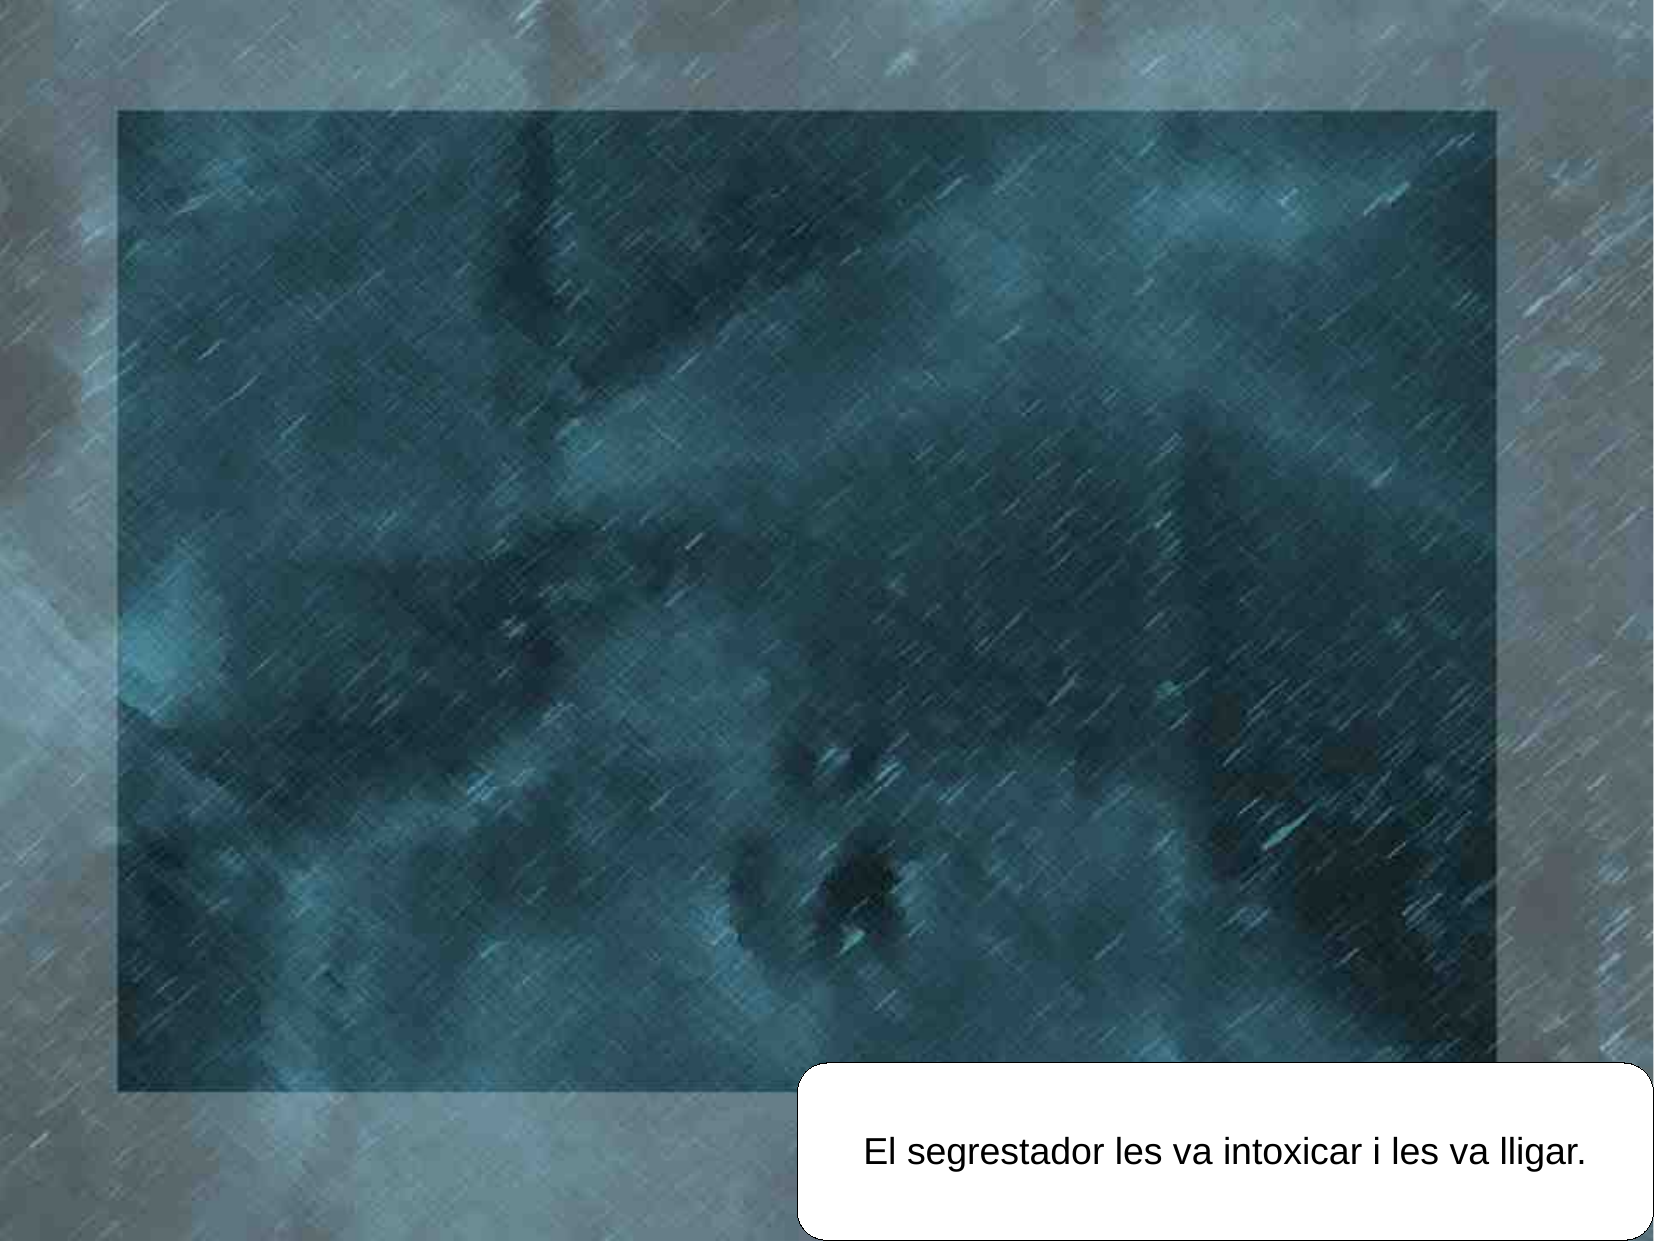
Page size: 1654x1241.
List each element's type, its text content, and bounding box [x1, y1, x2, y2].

text_box El segrestador les va intoxicar i les va lligar. [797, 1062, 1654, 1241]
picture [0, 0, 1654, 1241]
picture [1628, 1217, 1654, 1241]
